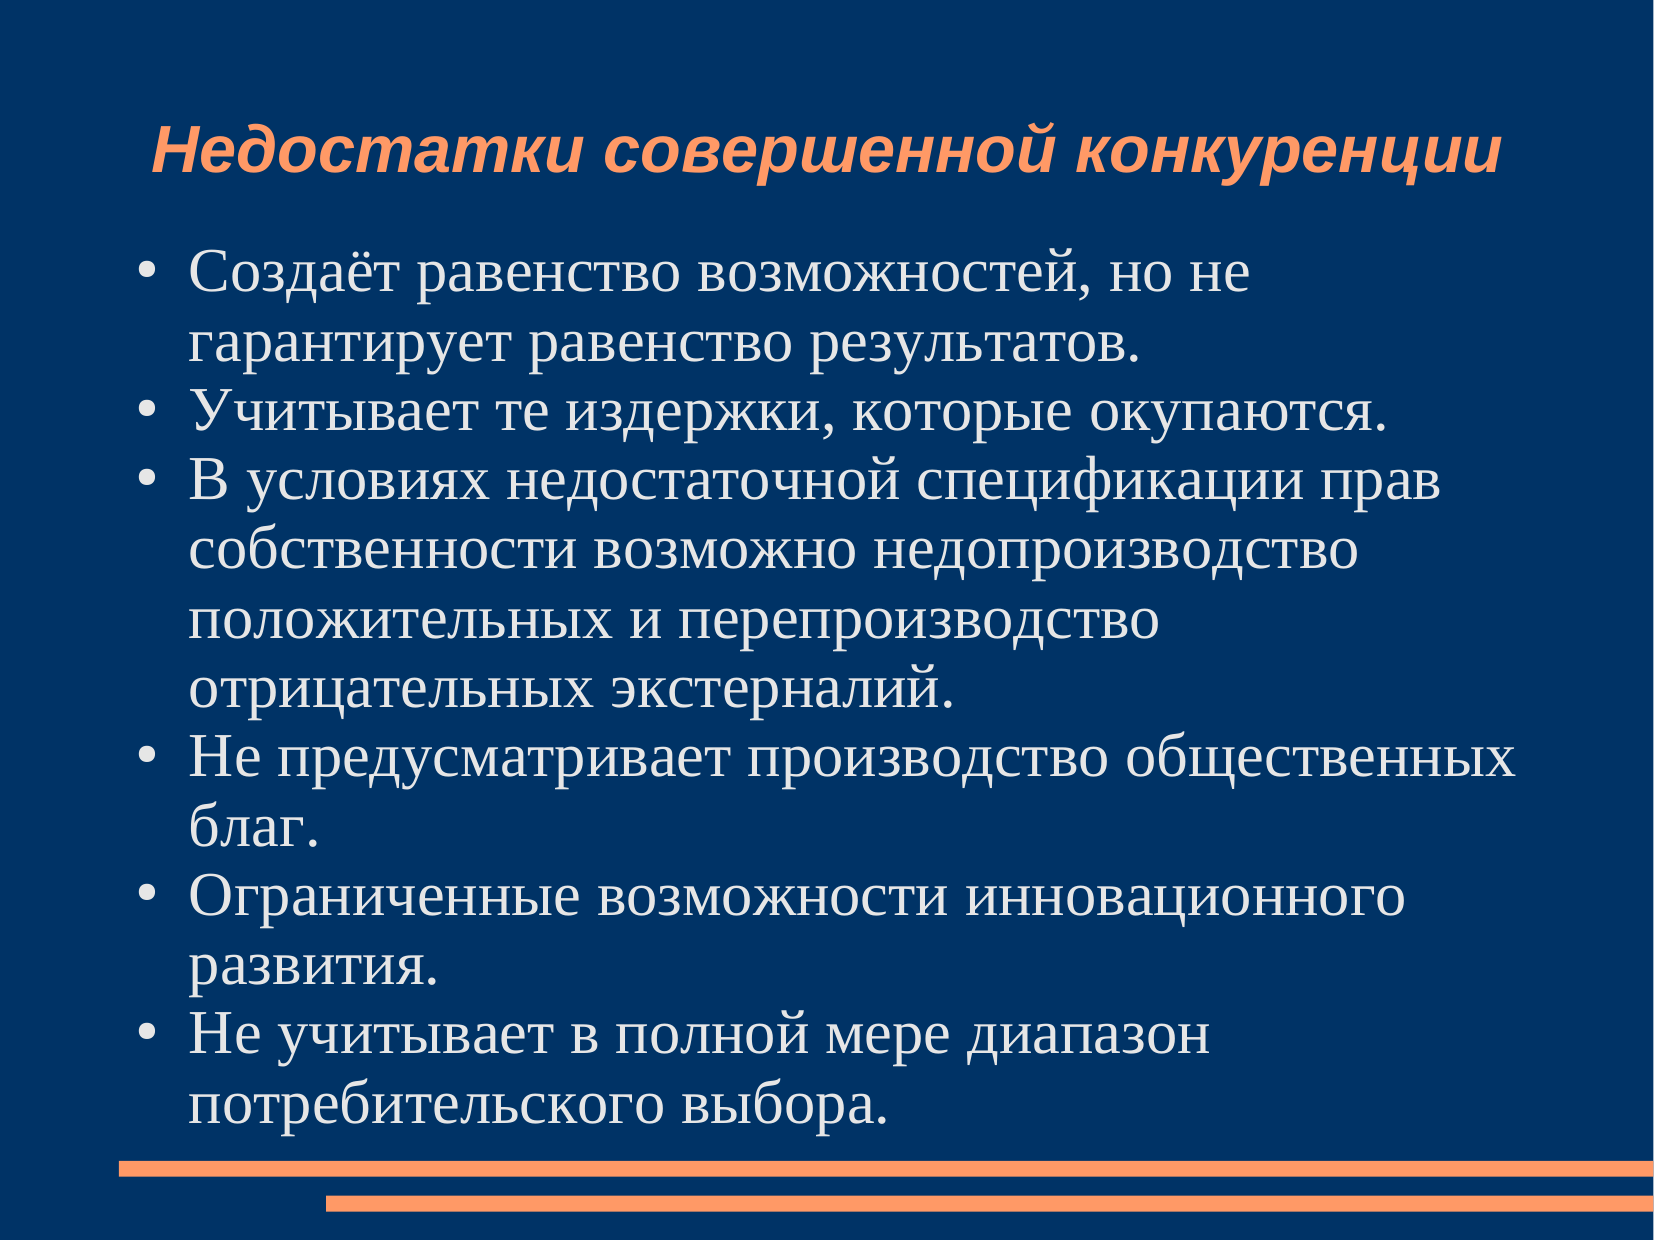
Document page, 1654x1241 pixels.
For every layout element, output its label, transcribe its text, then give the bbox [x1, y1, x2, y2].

title Недостатки совершенной конкуренции [121, 53, 1534, 236]
list Создаёт равенство возможностей, но не гарантирует равенство результатов. Учитывает те издержки, которые окупаются. В условиях недостаточной спецификации прав собственности возможно недопроизводство положительных и перепроизводство отрицательных экстерналий. Не предусматривает производство общественных благ. Ограниченные возможности инновационного развития. Не учитывает в полной мере диапазон потребительского выбора. [118, 236, 1561, 1147]
